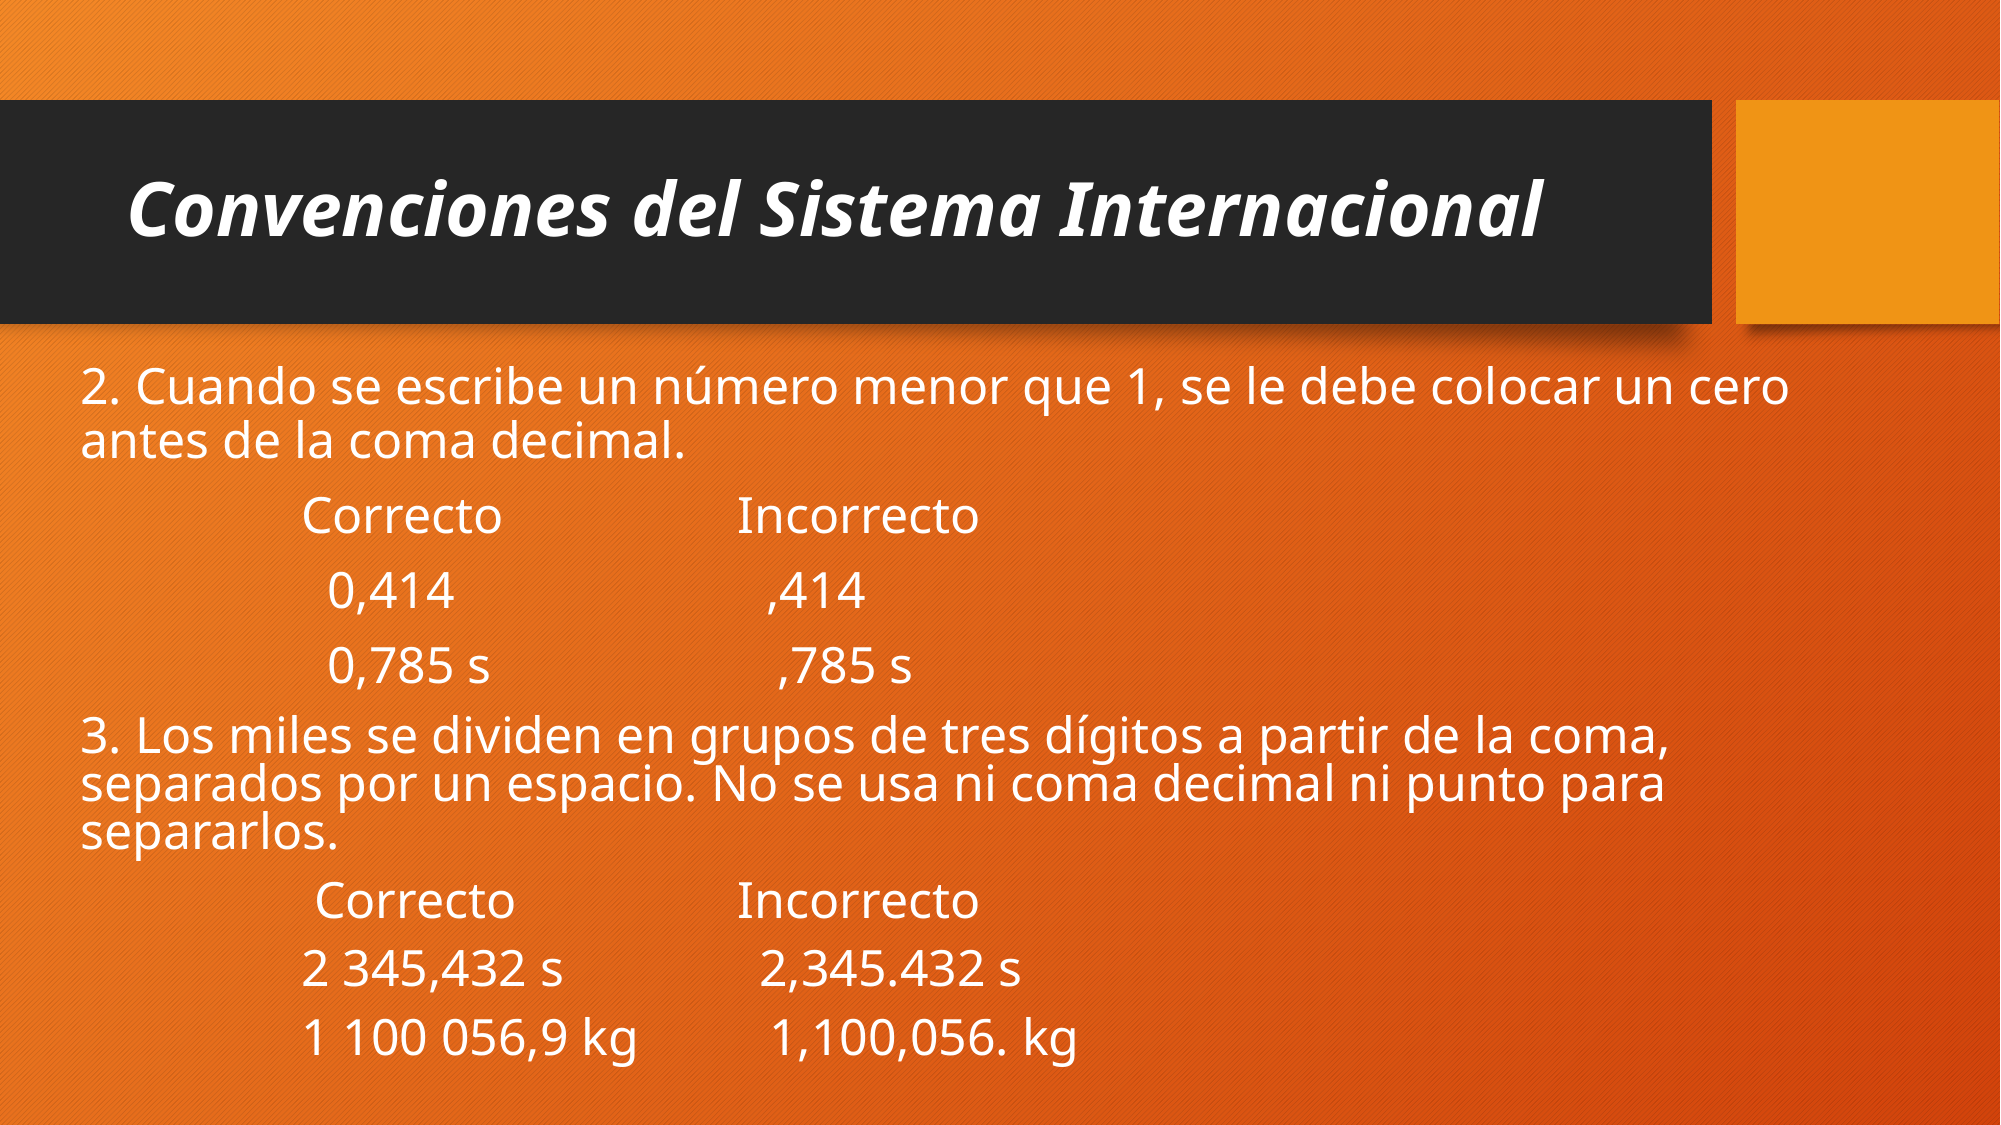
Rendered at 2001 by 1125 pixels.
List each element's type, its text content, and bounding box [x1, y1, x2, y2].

list 2. Cuando se escribe un número menor que 1, se le debe colocar un cero antes de la coma decimal. Correcto Incorrecto 0,414 ,414 0,785 s ,785 s 3. Los miles se dividen en grupos de tres dígitos a partir de la coma, separados por un espacio. No se usa ni coma decimal ni punto para separarlos. Correcto Incorrecto 2 345,432 s 2,345.432 s 1 100 056,9 kg 1,100,056. kg [65, 354, 1918, 1083]
title Convenciones del Sistema Internacional [111, 123, 1689, 301]
